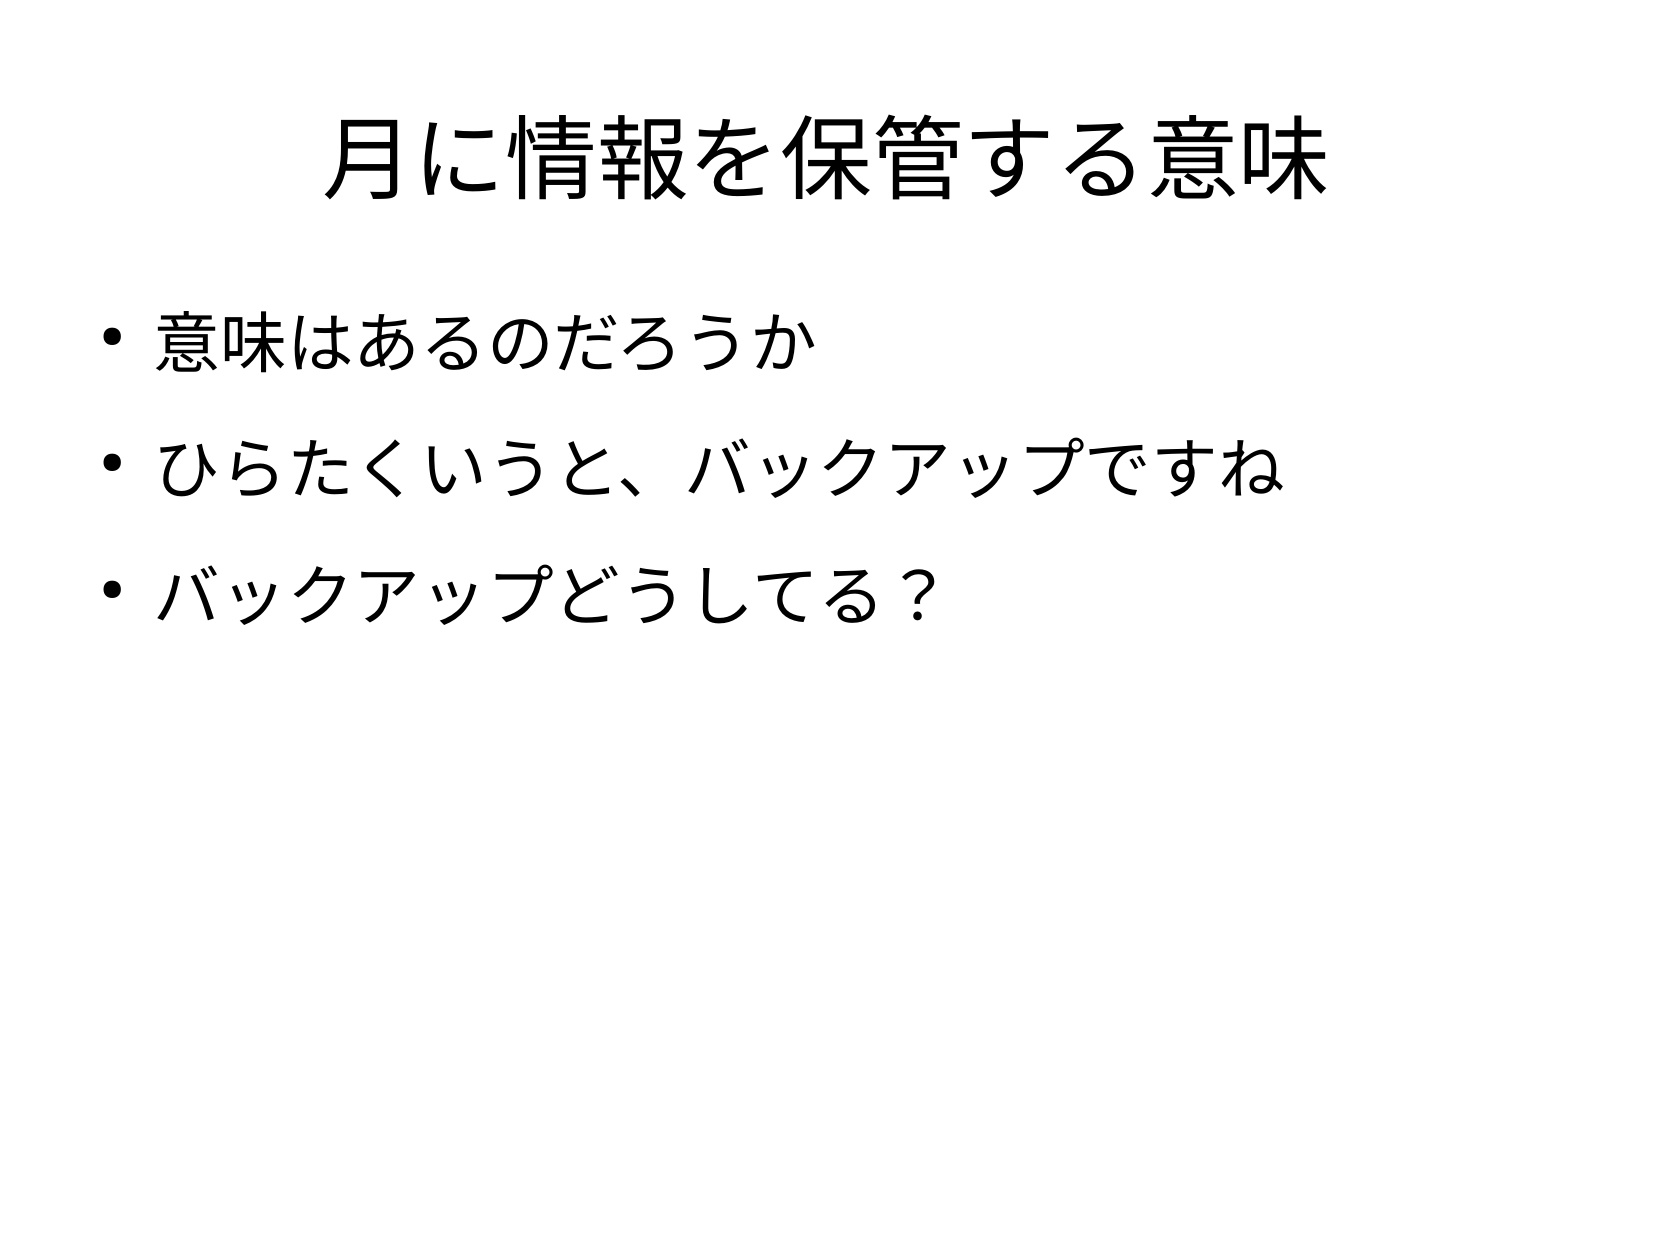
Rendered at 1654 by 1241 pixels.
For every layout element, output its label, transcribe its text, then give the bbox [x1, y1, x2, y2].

list 意味はあるのだろうか ひらたくいうと、バックアップですね バックアップどうしてる？ [82, 290, 1571, 1109]
title 月に情報を保管する意味 [82, 56, 1571, 250]
